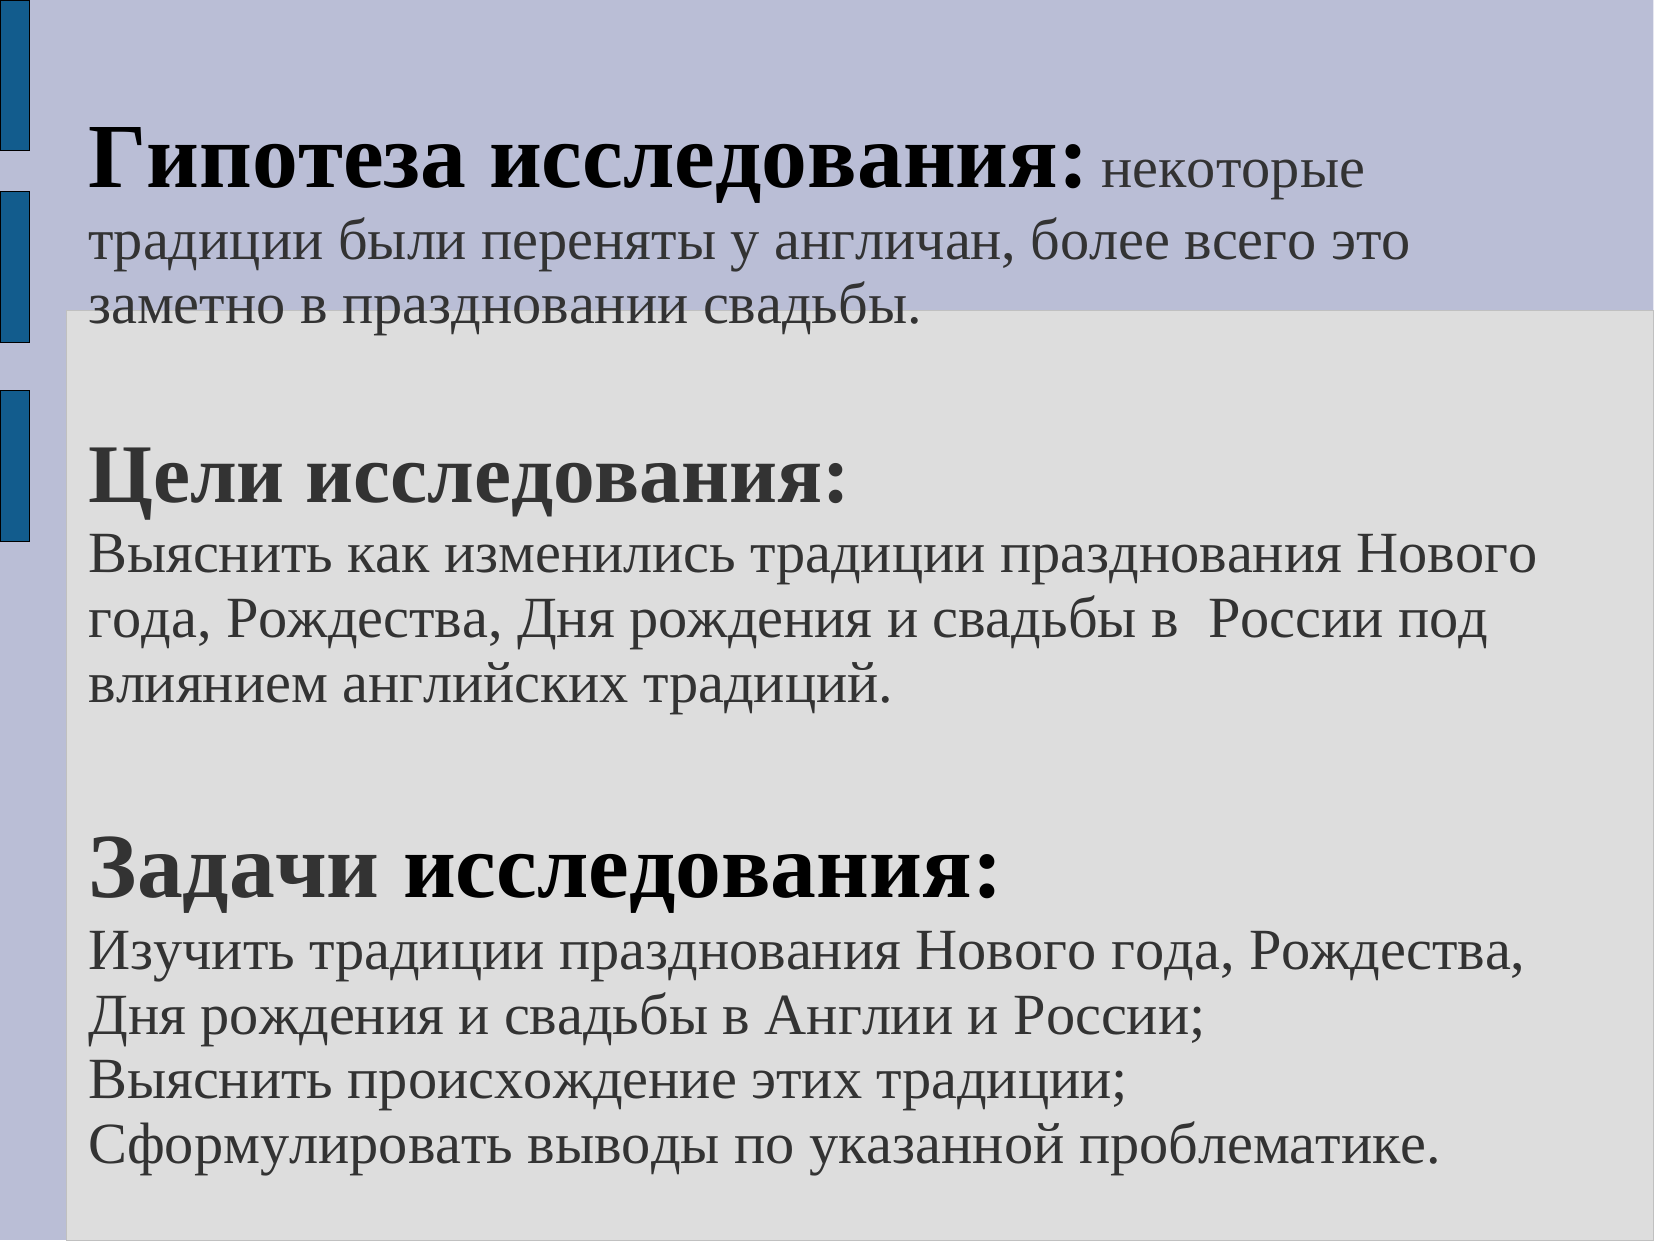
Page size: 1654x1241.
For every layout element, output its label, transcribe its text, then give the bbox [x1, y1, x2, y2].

title Гипотеза исследования: некоторые традиции были переняты у англичан, более всего это заметно в праздновании свадьбы. Цели исследования: Выяснить как изменились традиции празднования Нового года, Рождества, Дня рождения и свадьбы в России под влиянием английских традиций. Задачи исследования: Изучить традиции празднования Нового года, Рождества, Дня рождения и свадьбы в Англии и России; Выяснить происхождение этих традиции; Сформулировать выводы по указанной проблематике. [88, 29, 1595, 1241]
